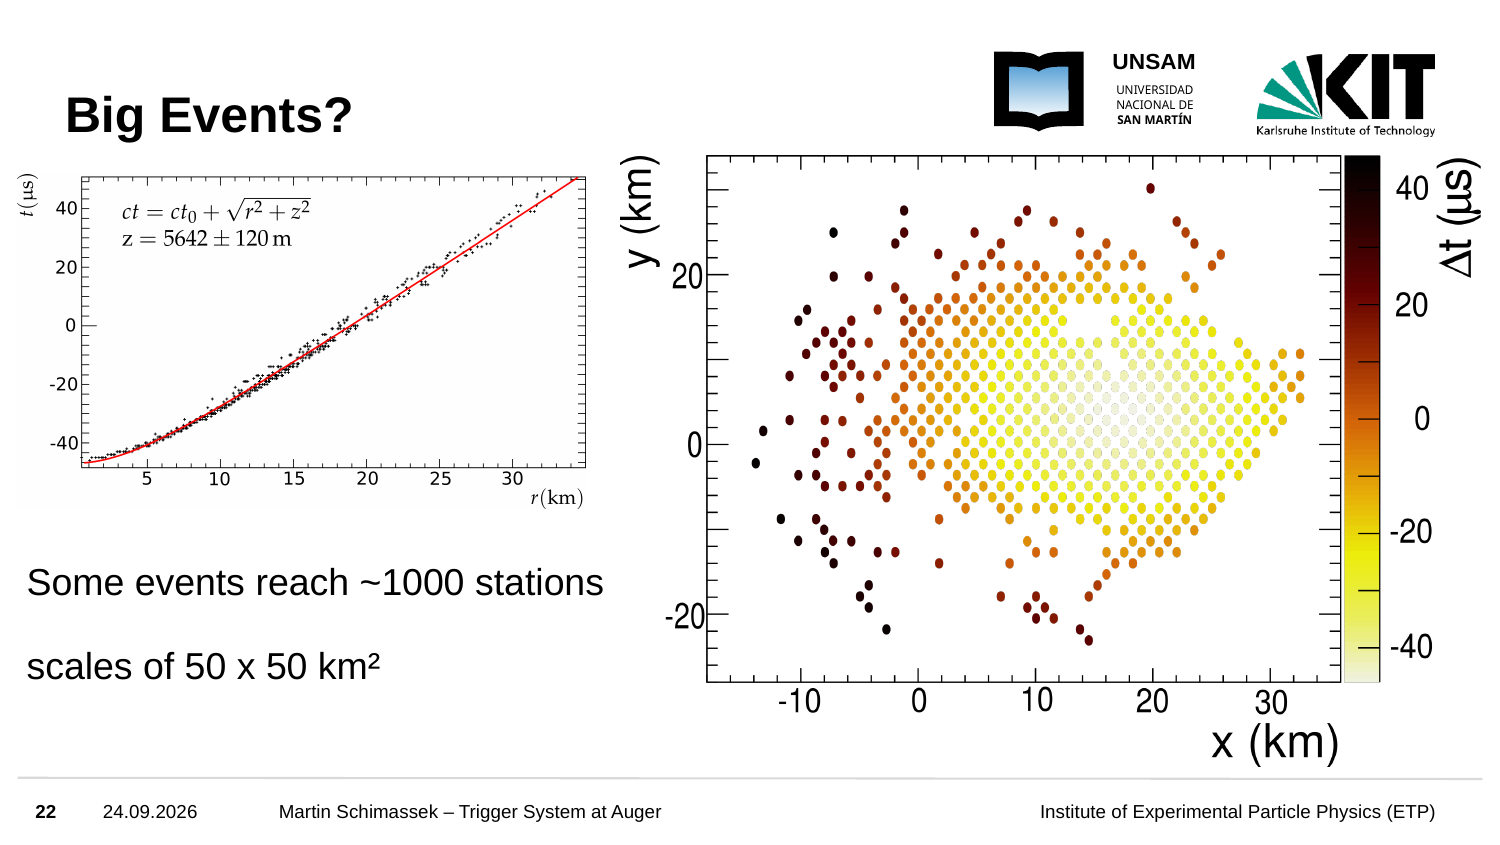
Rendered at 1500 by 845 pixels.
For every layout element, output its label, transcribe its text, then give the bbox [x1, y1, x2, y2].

picture [17, 174, 586, 509]
text_box Some events reach ~1000 stations scales of 50 x 50 km² [11, 554, 717, 844]
picture [1257, 54, 1435, 137]
title Big Events? [64, 48, 1192, 144]
picture [620, 155, 1481, 767]
